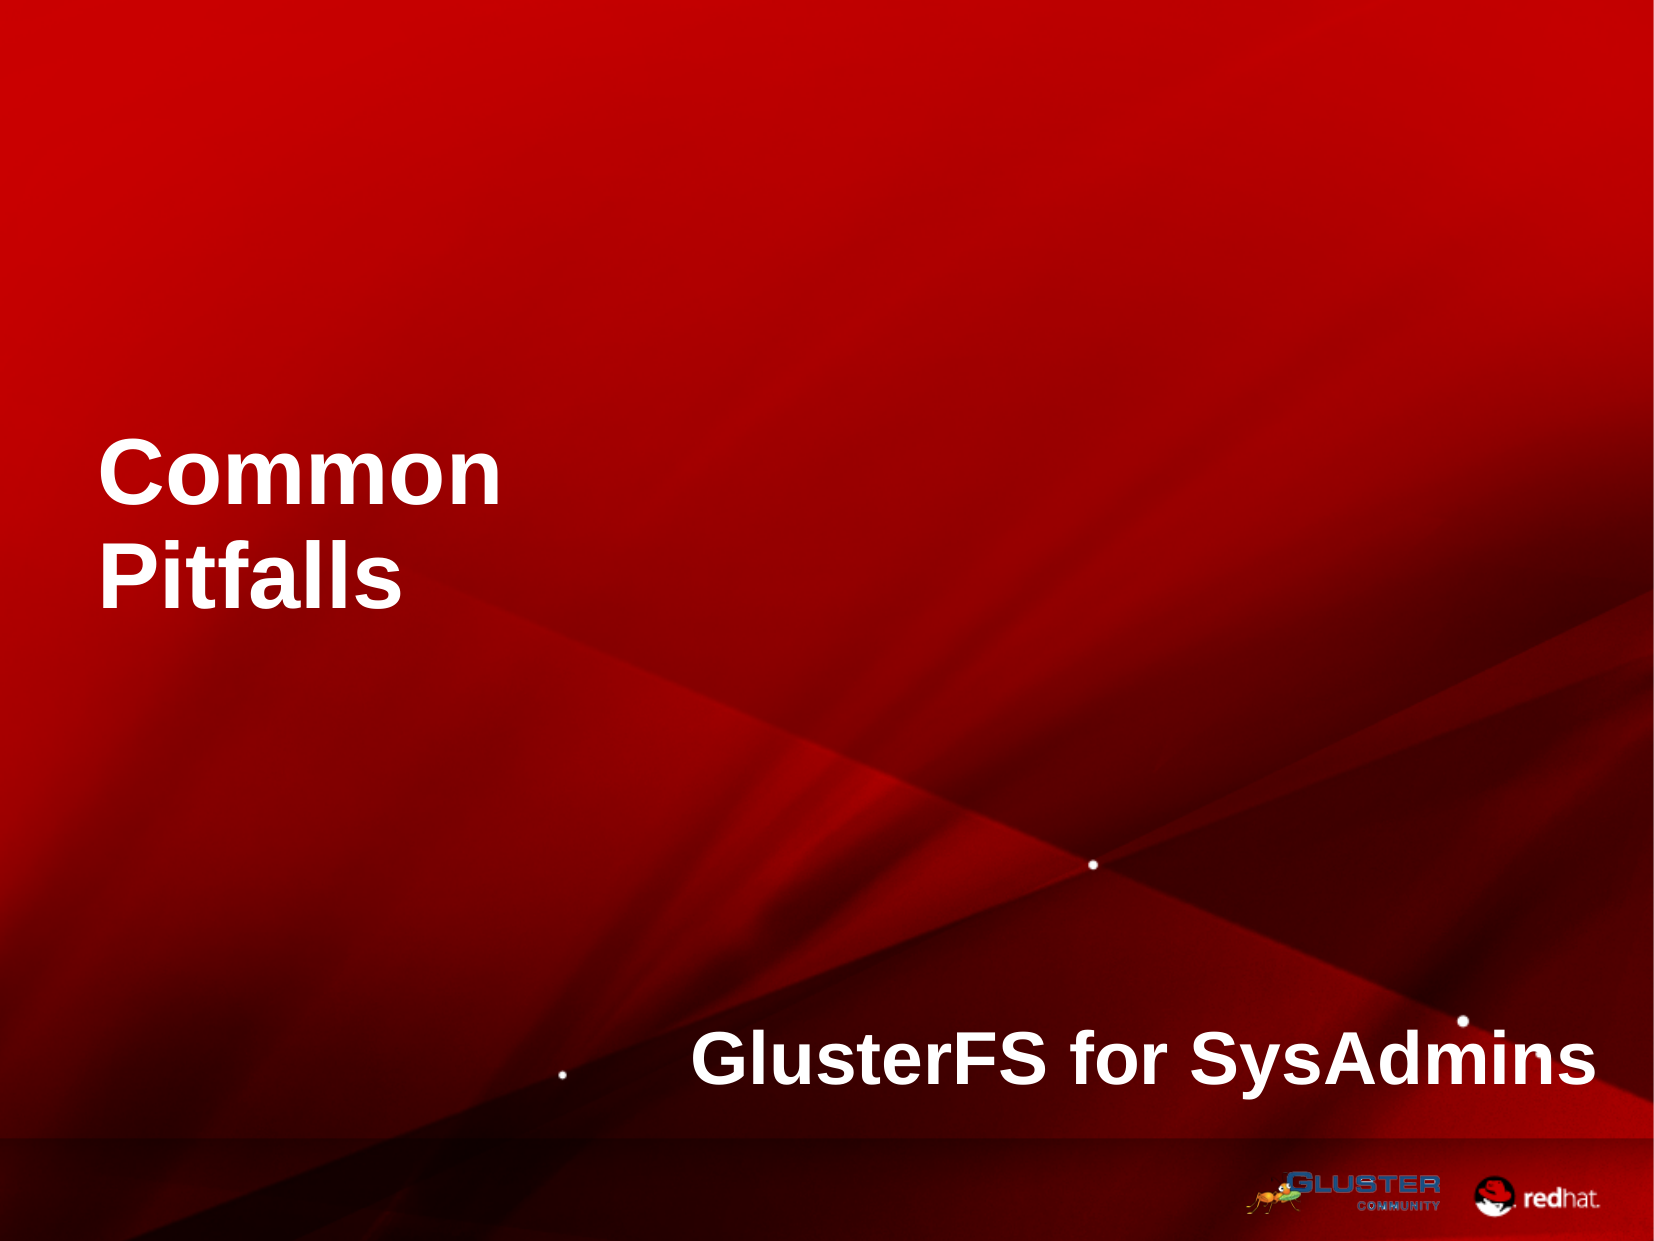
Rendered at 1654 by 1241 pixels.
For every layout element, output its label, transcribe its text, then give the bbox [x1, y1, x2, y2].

picture [0, 0, 1654, 1241]
text_box GlusterFS for SysAdmins [675, 963, 1614, 1111]
title Common Pitfalls [97, 419, 1586, 630]
